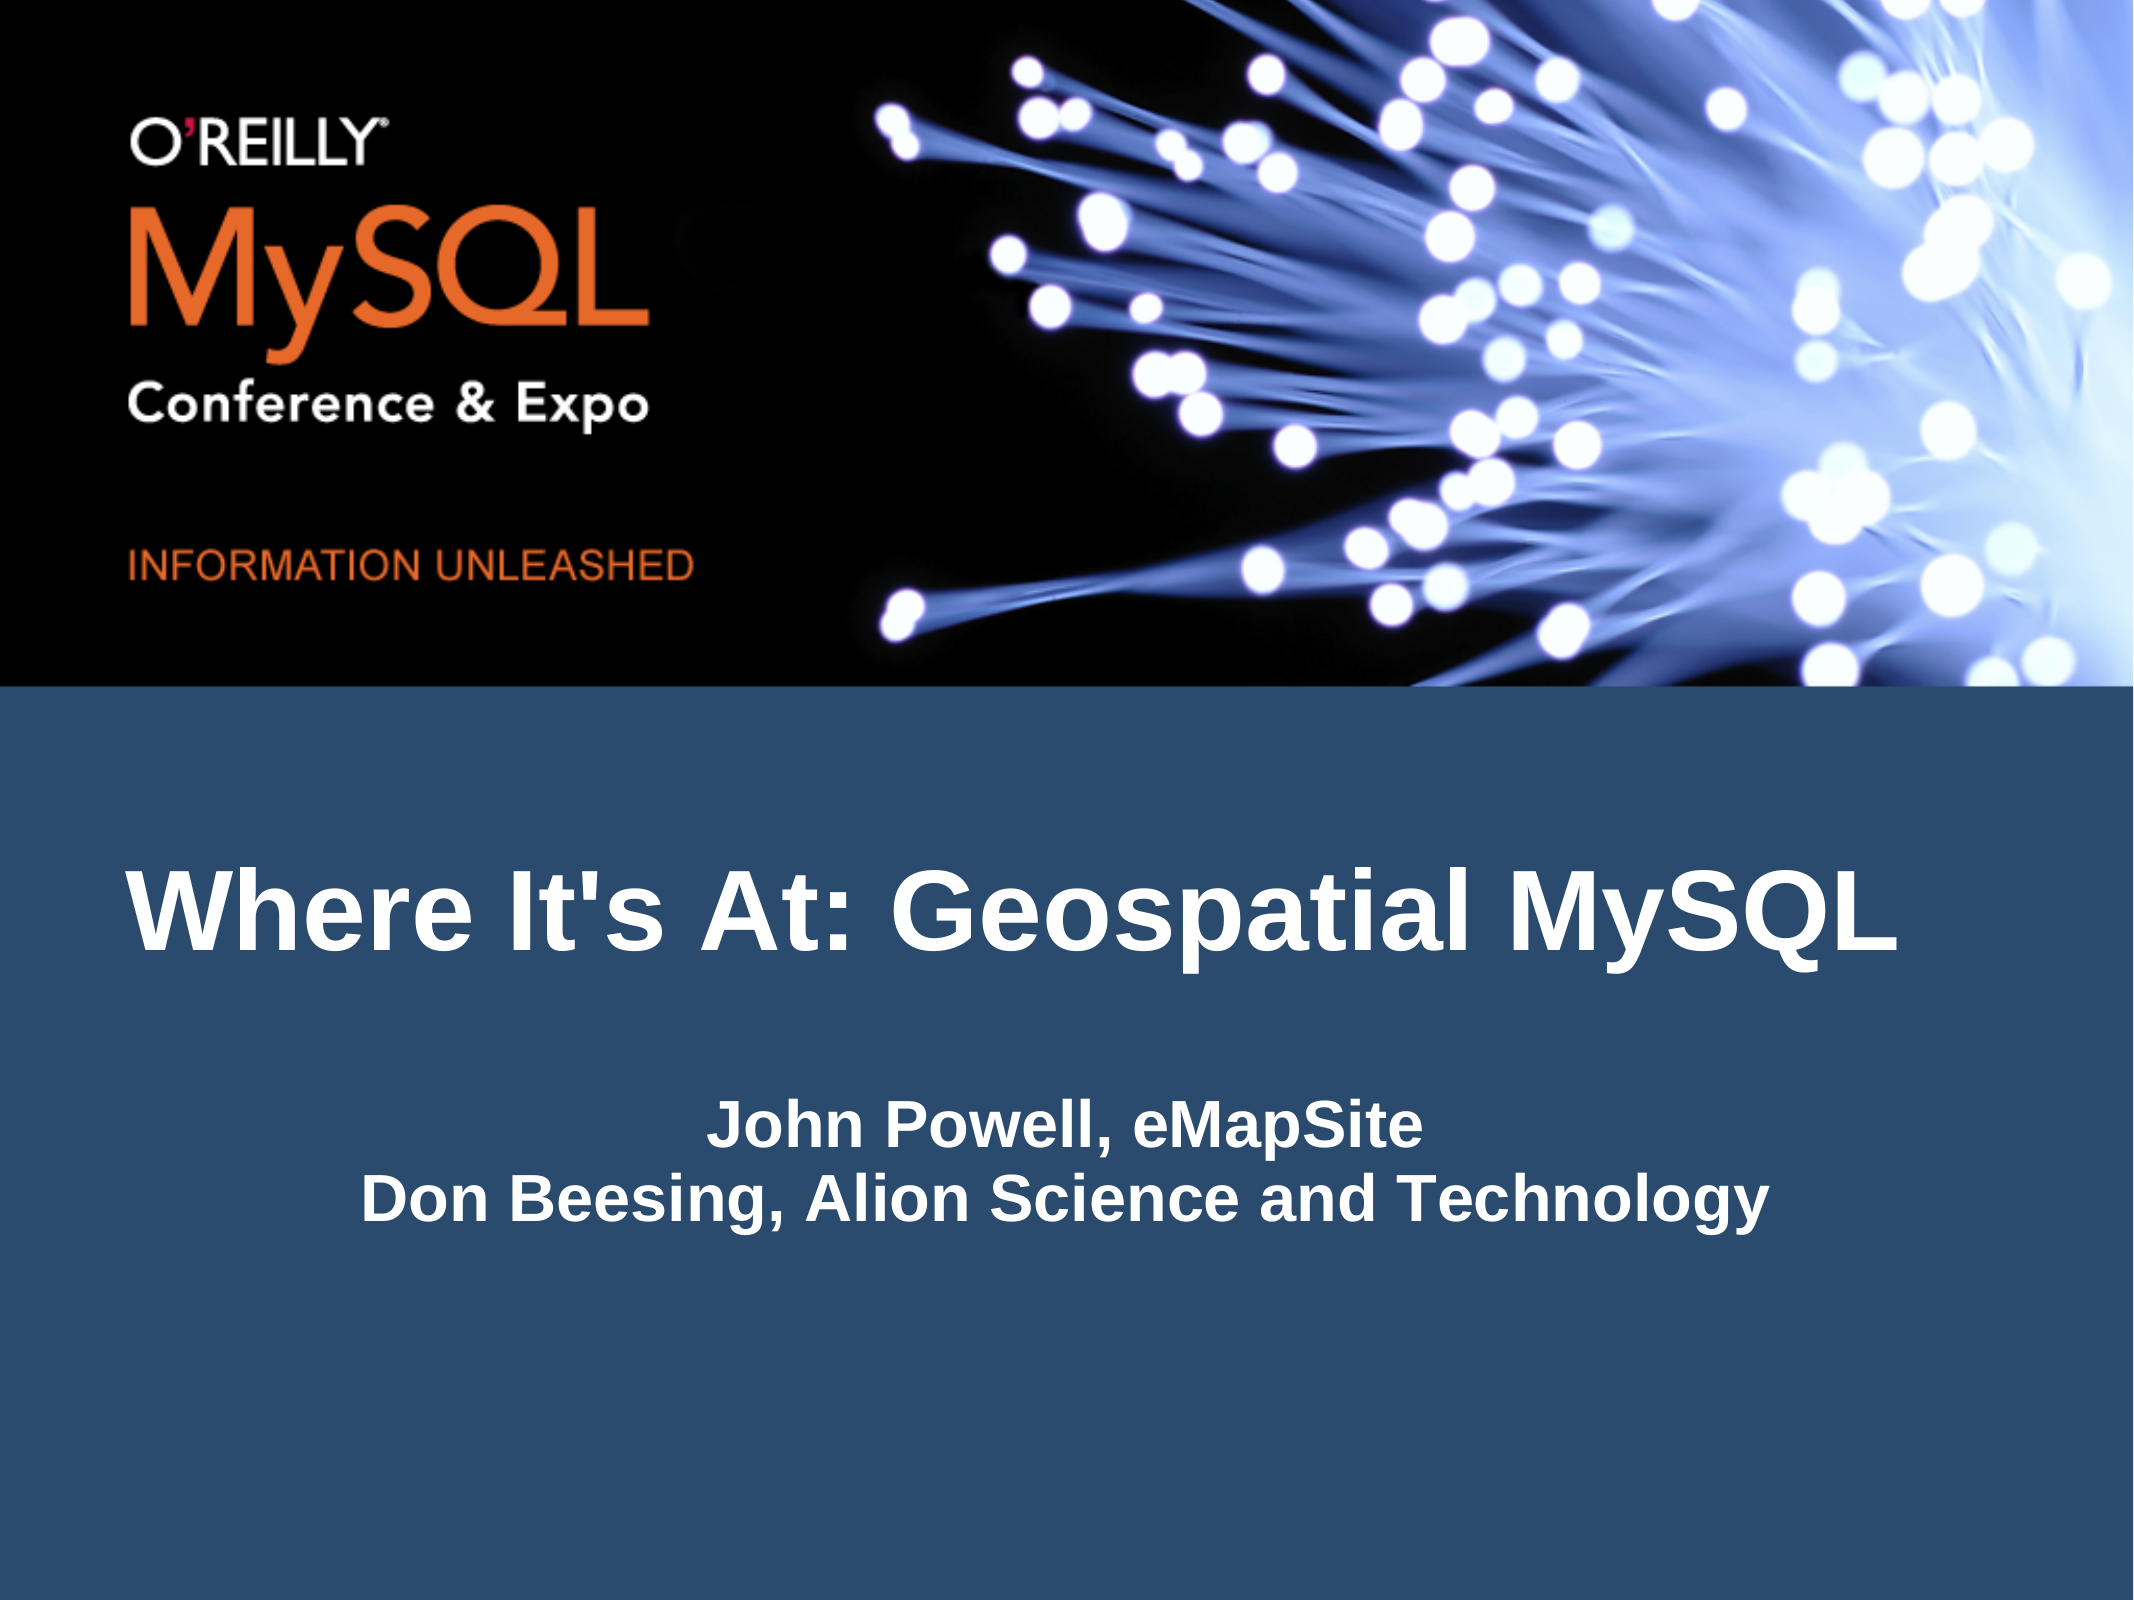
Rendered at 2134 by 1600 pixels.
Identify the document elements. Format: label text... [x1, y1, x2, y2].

title John Powell, eMapSite Don Beesing, Alion Science and Technology [112, 1047, 2019, 1276]
title Where It's At: Geospatial MySQL [116, 796, 2023, 1025]
picture [0, 0, 2134, 1600]
